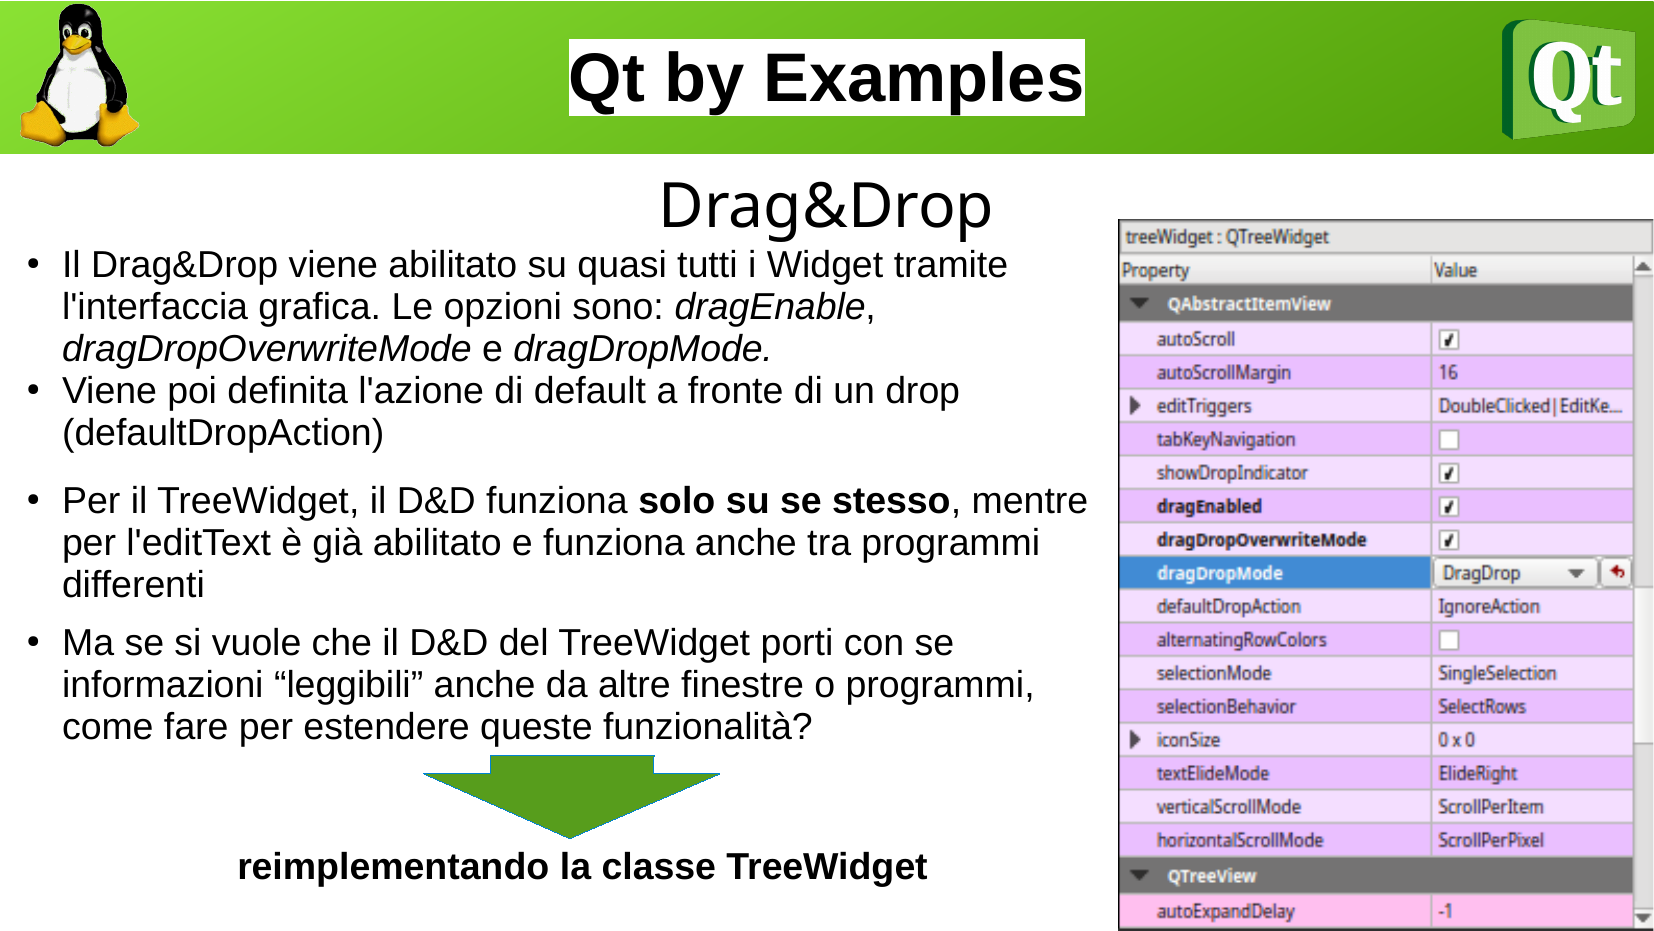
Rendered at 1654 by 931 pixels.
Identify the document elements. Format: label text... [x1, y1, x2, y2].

picture [1118, 219, 1654, 931]
text_box Per il TreeWidget, il D&D funziona solo su se stesso, mentre per l'editText è già abilitato e funziona anche tra programmi differenti [11, 472, 1119, 614]
text_box Drag&Drop [0, 153, 1654, 232]
text_box reimplementando la classe TreeWidget [11, 838, 1119, 931]
text_box [423, 755, 720, 838]
text_box Il Drag&Drop viene abilitato su quasi tutti i Widget tramite l'interfaccia grafica. Le opzioni sono: dragEnable, dragDropOverwriteMode e dragDropMode. Viene poi definita l'azione di default a fronte di un drop (defaultDropAction) [11, 236, 1118, 461]
picture [0, 0, 162, 153]
text_box Ma se si vuole che il D&D del TreeWidget porti con se informazioni “leggibili” anche da altre finestre o programmi, come fare per estendere queste funzionalità? [11, 614, 1119, 756]
title Qt by Examples [162, 1, 1654, 153]
picture [1496, 15, 1639, 142]
